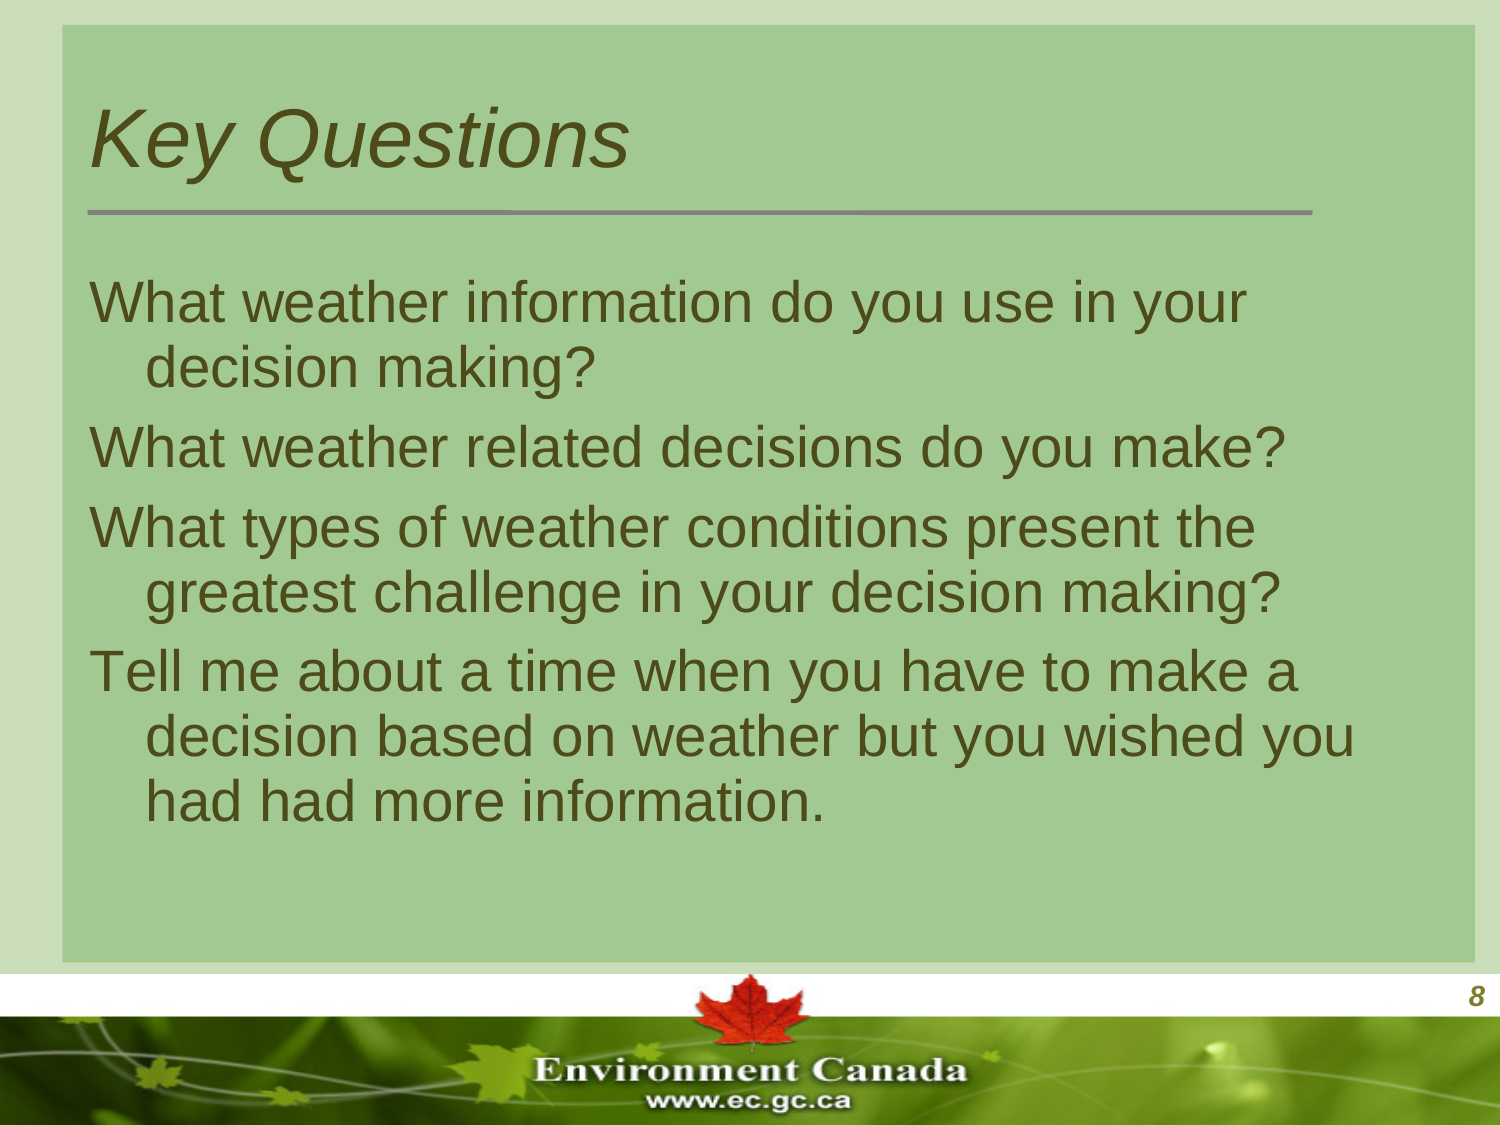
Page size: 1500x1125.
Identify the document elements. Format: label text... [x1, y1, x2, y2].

picture [0, 974, 1500, 1125]
title Key Questions [75, 45, 1471, 233]
list What weather information do you use in your decision making? What weather related decisions do you make? What types of weather conditions present the greatest challenge in your decision making? Tell me about a time when you have to make a decision based on weather but you wished you had had more information. [75, 262, 1471, 1006]
